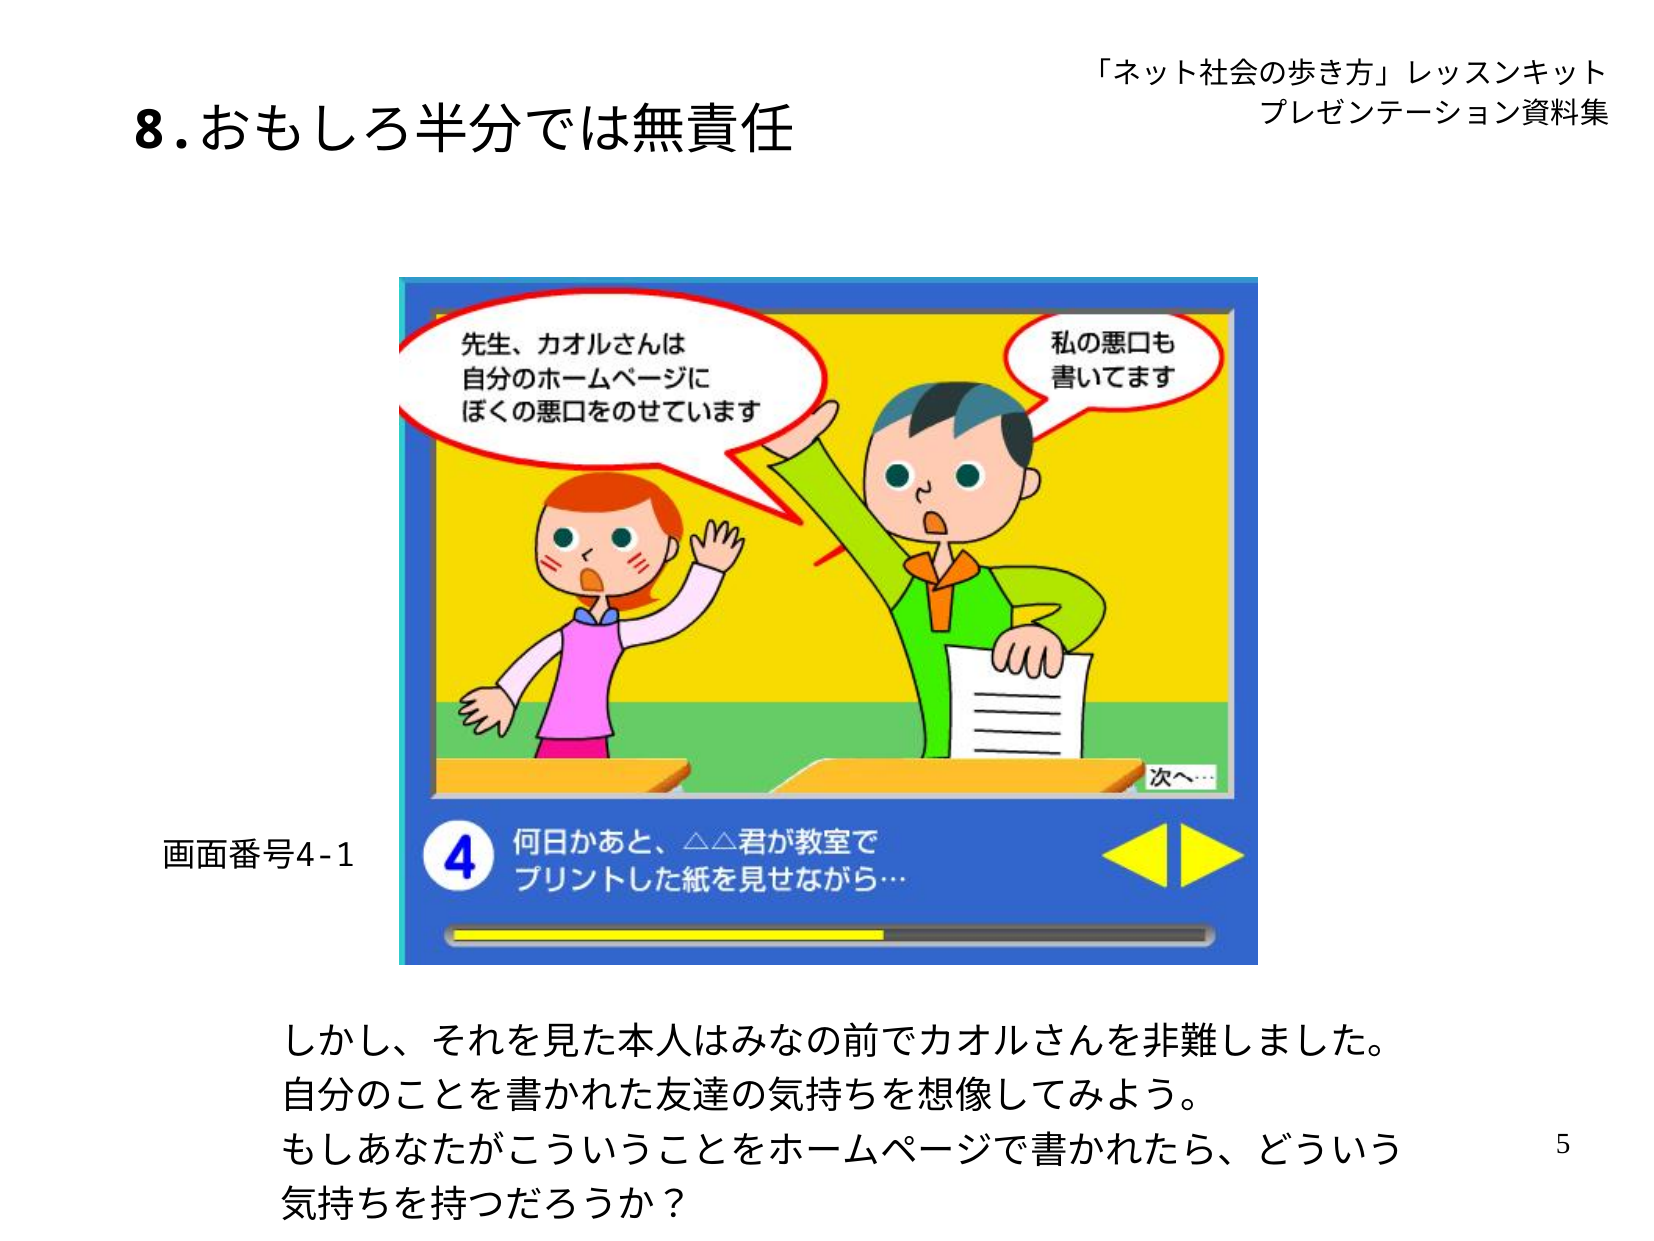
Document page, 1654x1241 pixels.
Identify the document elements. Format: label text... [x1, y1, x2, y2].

text_box 画面番号4-1 [147, 826, 384, 882]
text_box 「ネット社会の歩き方」レッスンキット プレゼンテーション資料集 [1062, 44, 1625, 139]
text_box 8.おもしろ半分では無責任 [118, 88, 1093, 169]
text_box しかし、それを見た本人はみなの前でカオルさんを非難しました。 自分のことを書かれた友達の気持ちを想像してみよう。 もしあなたがこういうことをホームページで書かれたら、どういう気持ちを持つだろうか？ [265, 1003, 1447, 1236]
picture [399, 277, 1258, 965]
